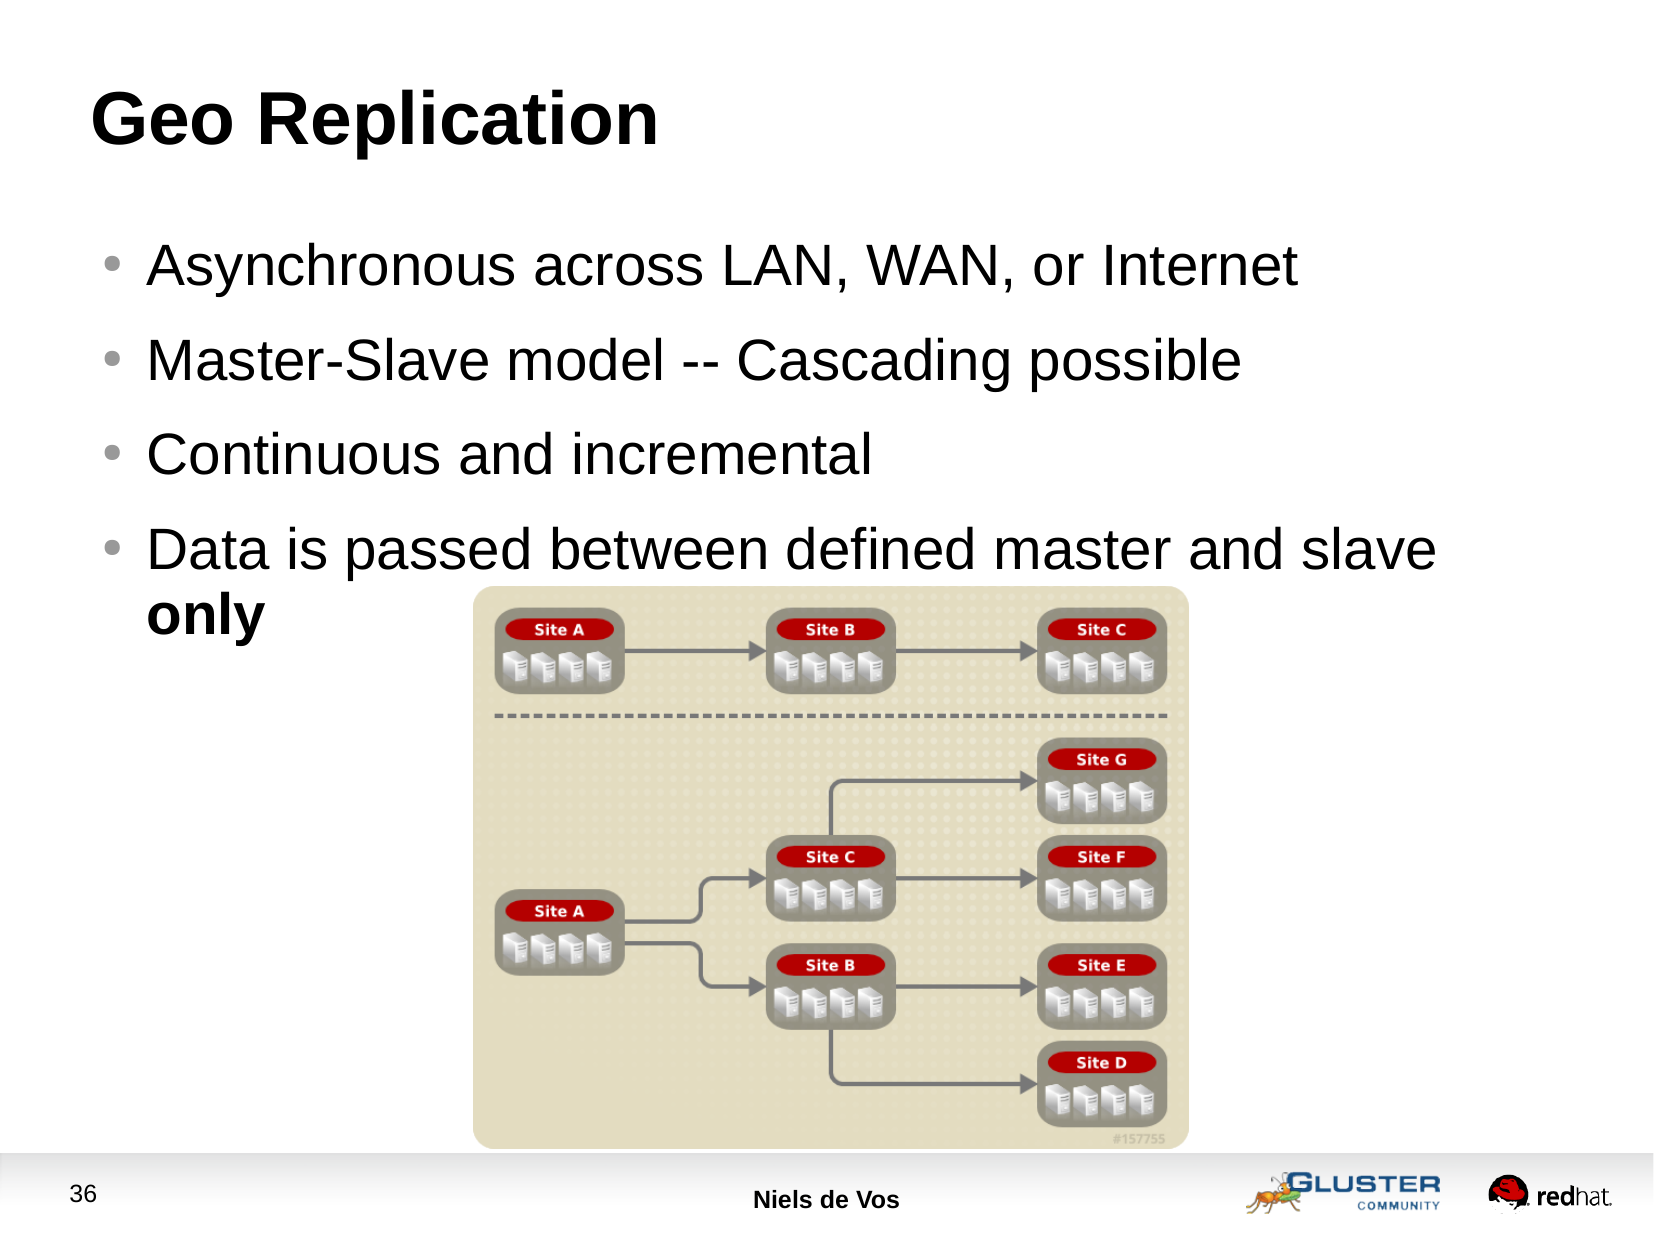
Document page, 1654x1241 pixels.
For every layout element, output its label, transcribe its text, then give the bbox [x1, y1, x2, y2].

picture [0, 1153, 1654, 1238]
picture [473, 586, 1189, 1149]
title Geo Replication [90, 15, 1579, 223]
list Asynchronous across LAN, WAN, or Internet Master-Slave model -- Cascading possible Continuous and incremental Data is passed between defined master and slave only [86, 232, 1576, 1111]
